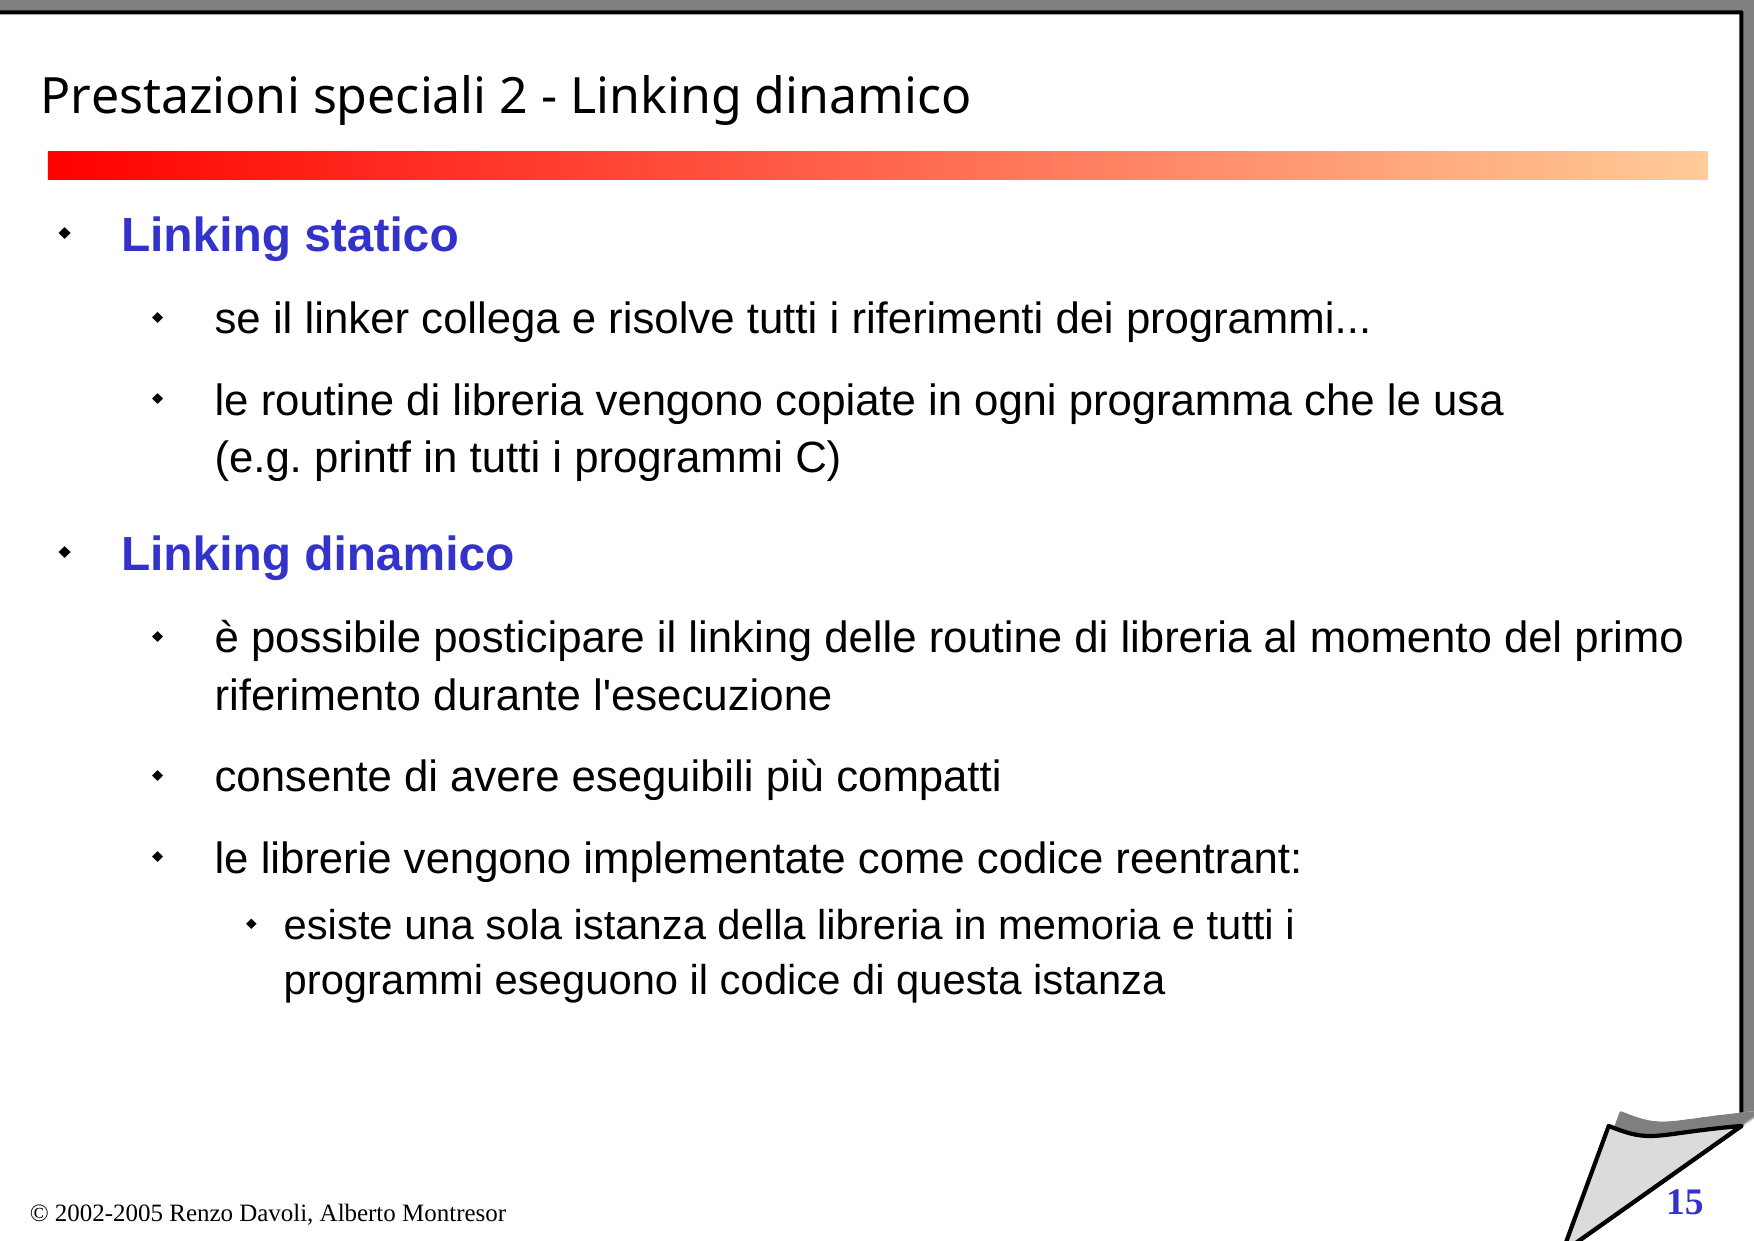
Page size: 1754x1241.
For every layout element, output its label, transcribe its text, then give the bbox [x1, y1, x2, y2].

title Prestazioni speciali 2 - Linking dinamico [40, 49, 1714, 144]
list Linking statico se il linker collega e risolve tutti i riferimenti dei programmi... le routine di libreria vengono copiate in ogni programma che le usa (e.g. printf in tutti i programmi C) Linking dinamico è possibile posticipare il linking delle routine di libreria al momento del primo riferimento durante l'esecuzione consente di avere eseguibili più compatti le librerie vengono implementate come codice reentrant: esiste una sola istanza della libreria in memoria e tutti i programmi eseguono il codice di questa istanza [58, 206, 1696, 1058]
text_box MMU [750, 152, 754, 179]
